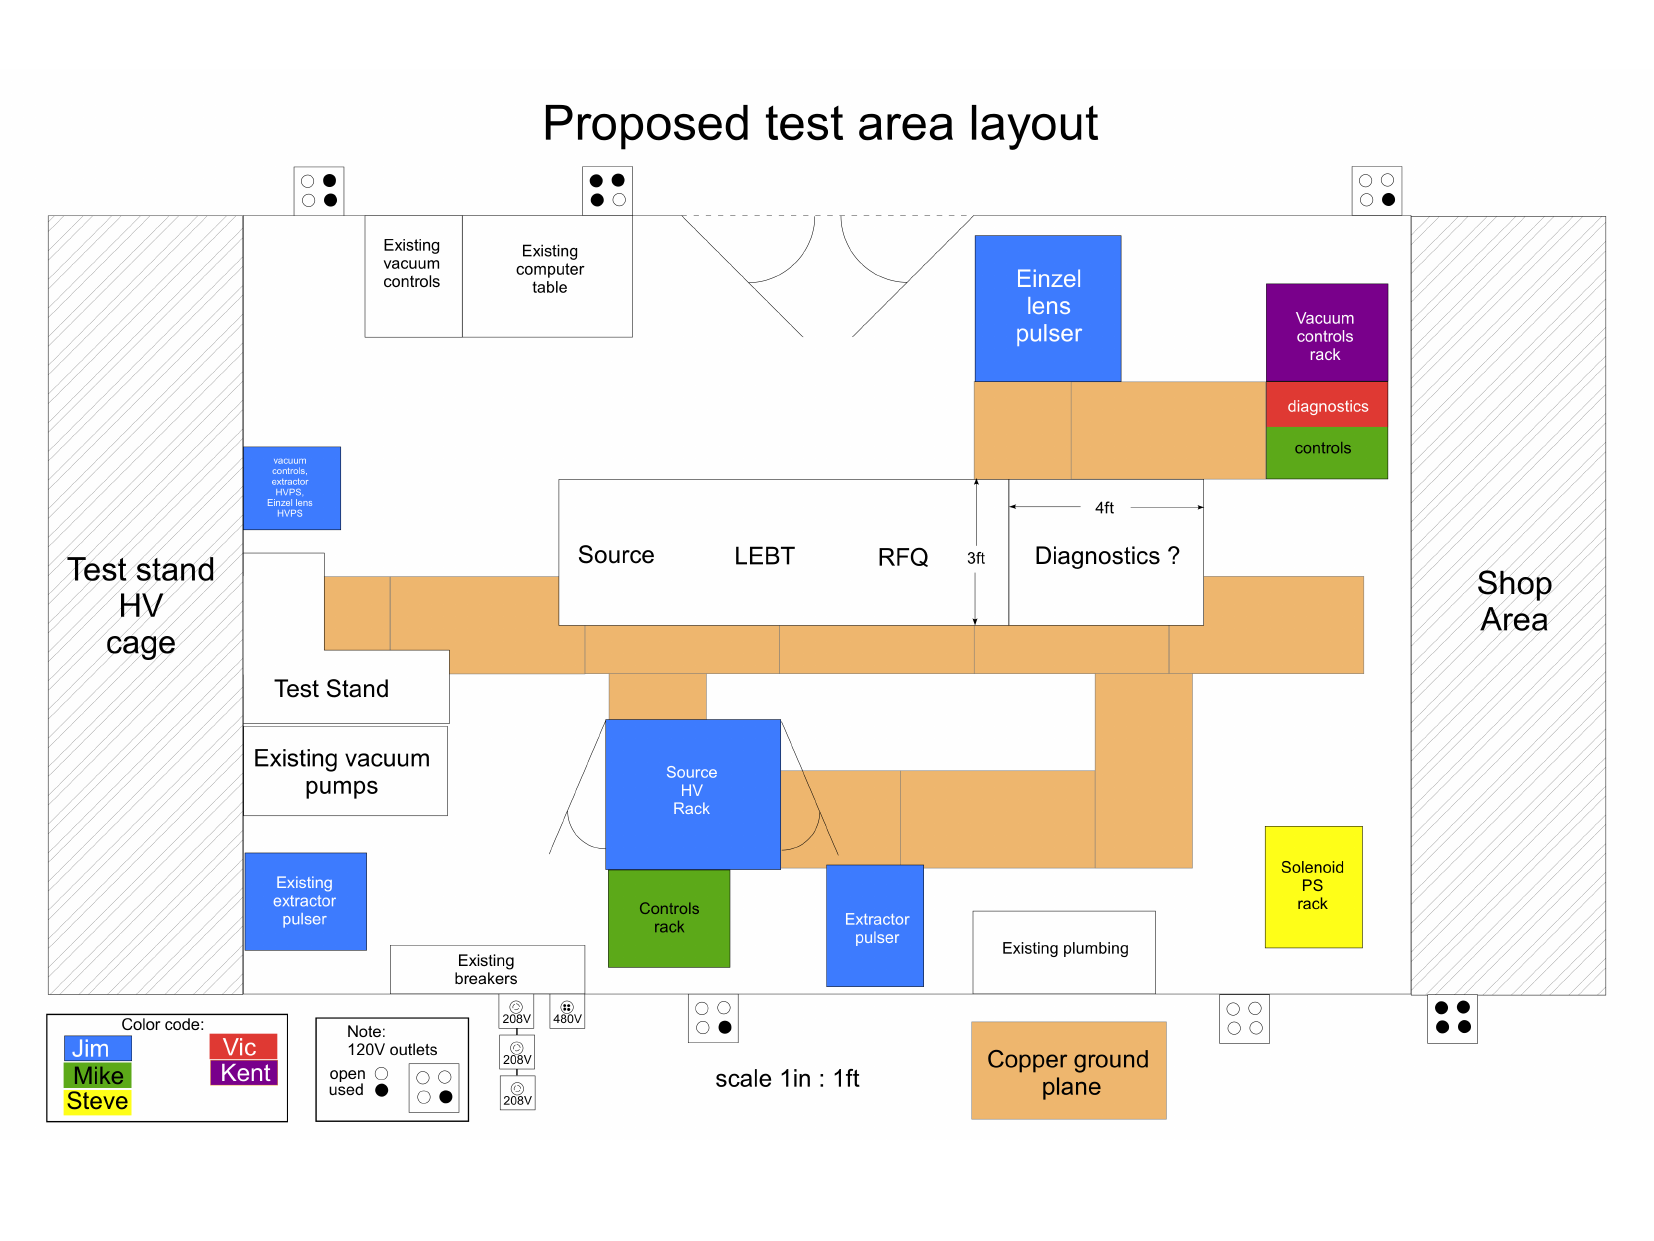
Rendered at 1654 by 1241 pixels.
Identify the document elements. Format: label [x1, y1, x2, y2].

picture [0, 69, 1654, 1141]
